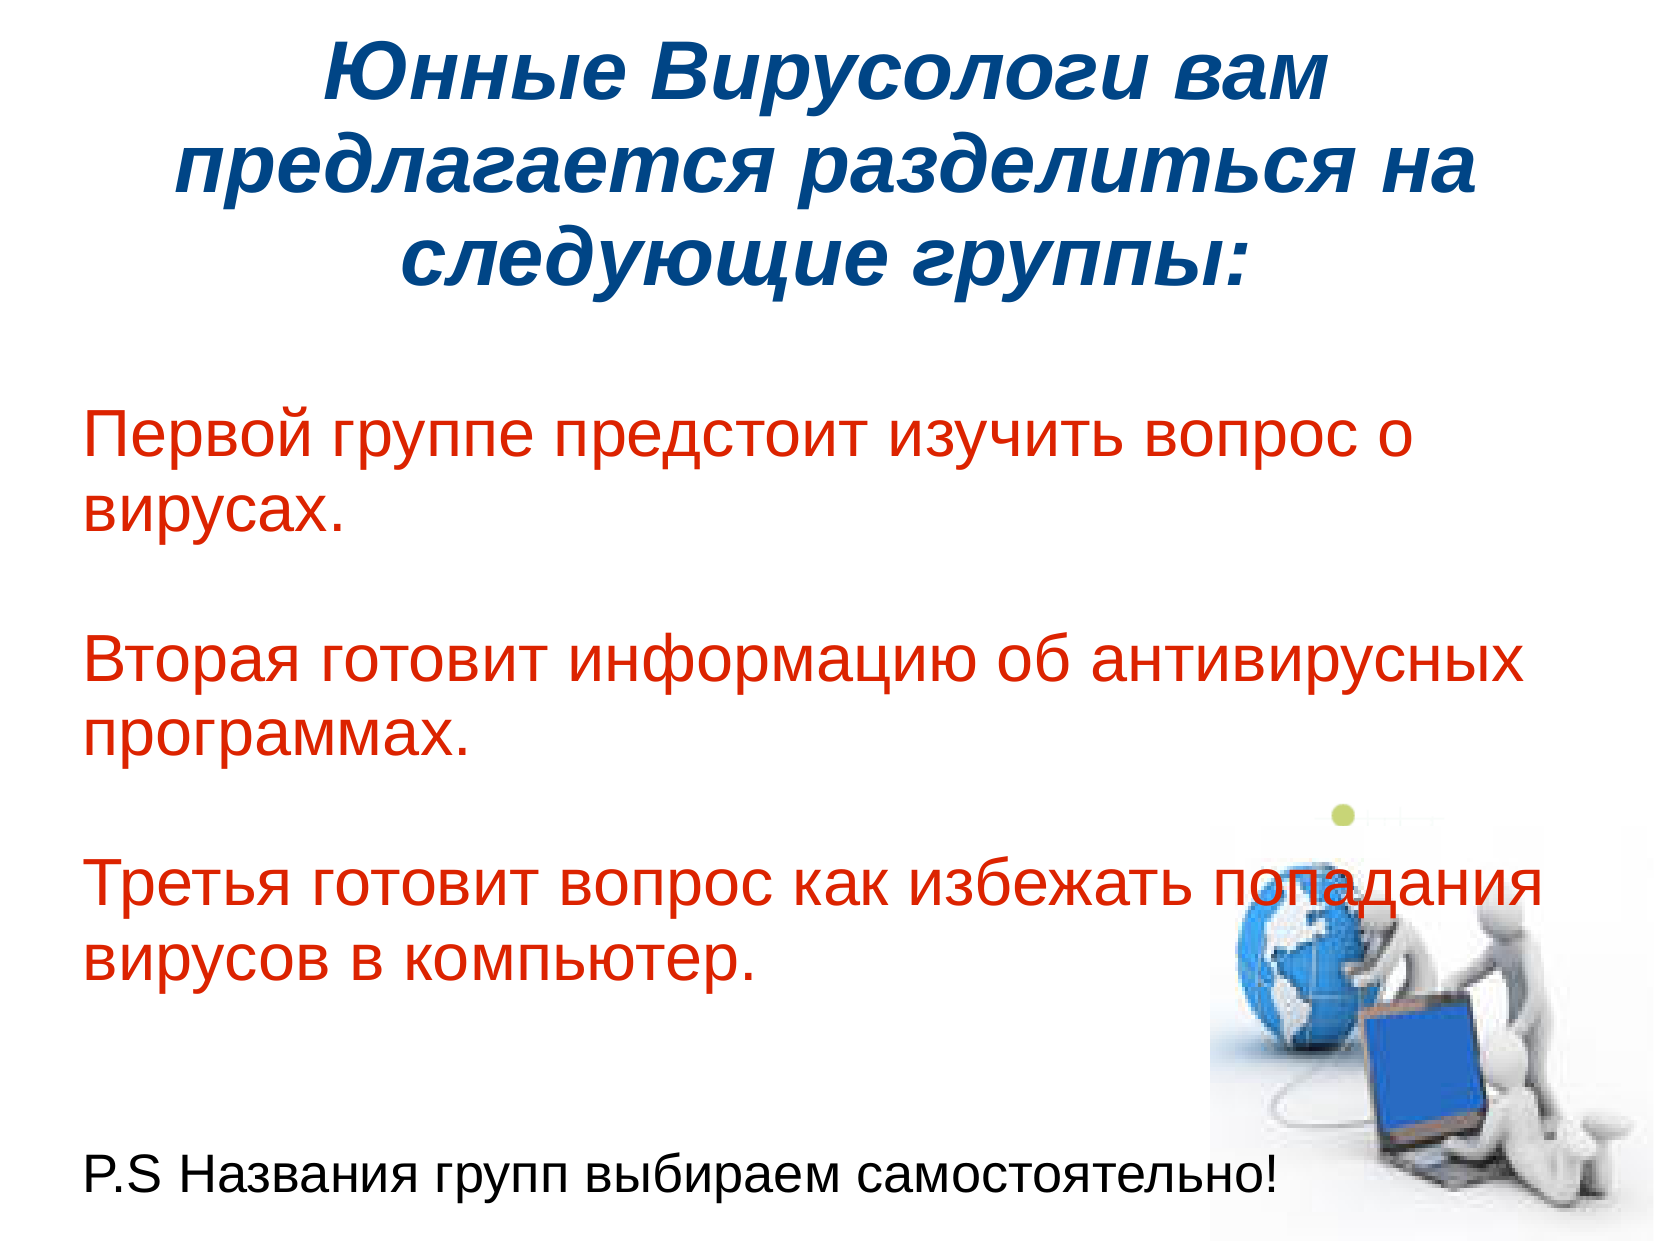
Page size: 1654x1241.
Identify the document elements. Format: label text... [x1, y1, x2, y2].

picture [1210, 792, 1654, 1241]
subtitle Юнные Вирусологи вам предлагается разделиться на следующие группы: Первой группе предстоит изучить вопрос о вирусах. Вторая готовит информацию об антивирусных программах. Третья готовит вопрос как избежать попадания вирусов в компьютер. P.S Названия групп выбираем самостоятельно! [82, 75, 1571, 1154]
